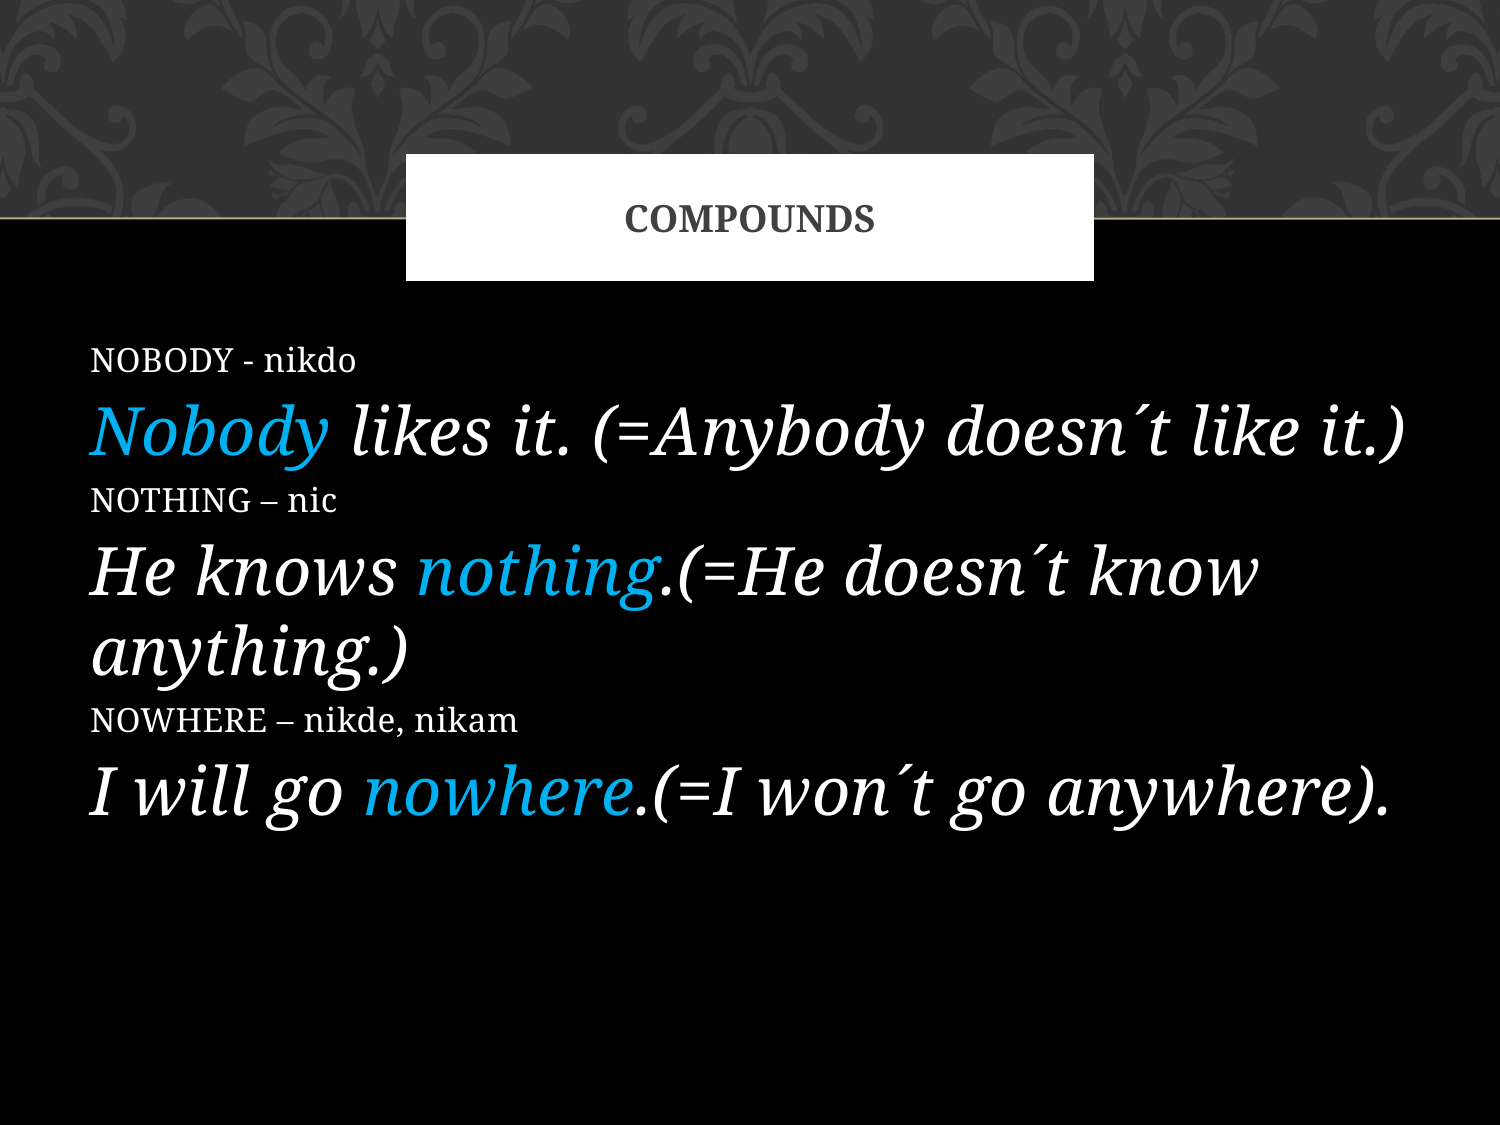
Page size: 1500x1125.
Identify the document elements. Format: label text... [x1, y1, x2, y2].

title COMPOUNDS [412, 159, 1088, 275]
list NOBODY - nikdo Nobody likes it. (=Anybody doesn´t like it.) NOTHING – nic He knows nothing.(=He doesn´t know anything.) NOWHERE – nikde, nikam I will go nowhere.(=I won´t go anywhere). [75, 331, 1426, 1000]
